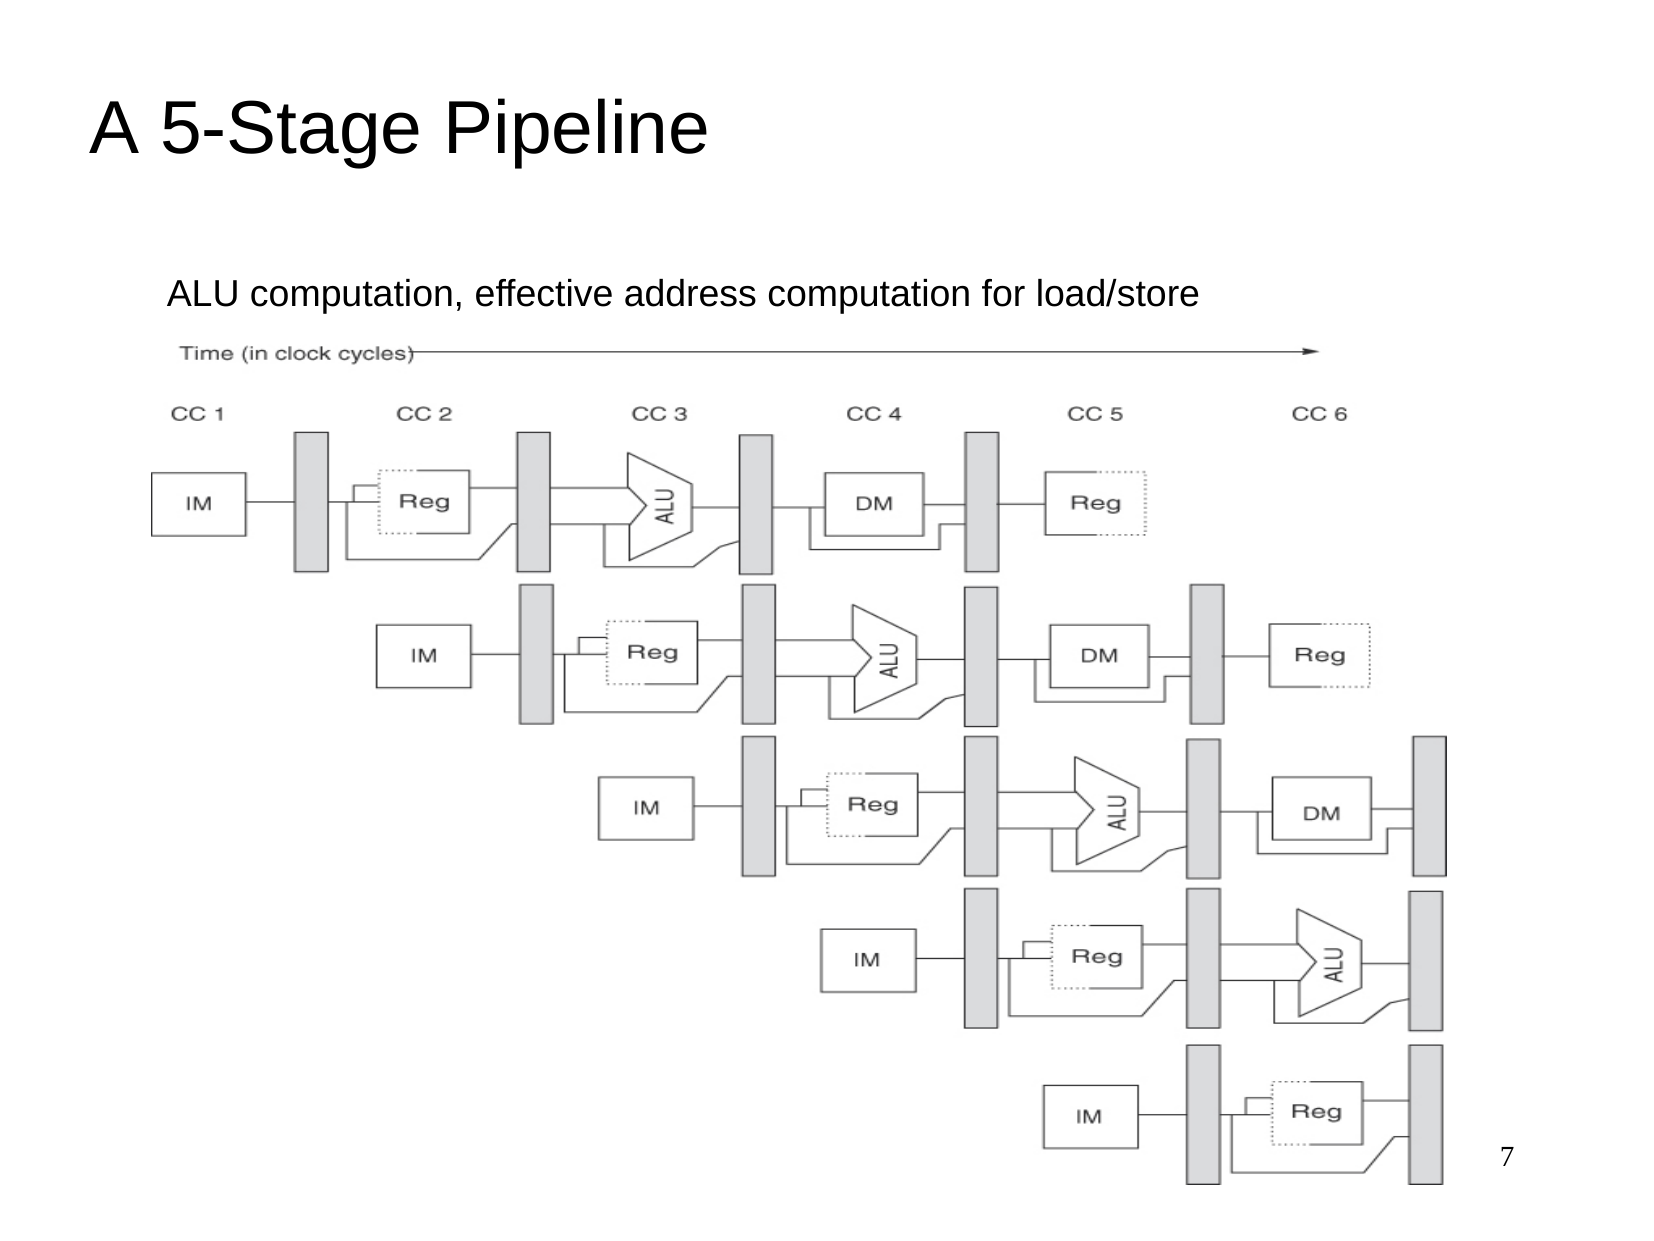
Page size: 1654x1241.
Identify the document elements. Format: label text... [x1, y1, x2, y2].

picture [151, 344, 1447, 1186]
text_box A 5-Stage Pipeline [74, 71, 727, 177]
text_box <number> [1184, 1129, 1530, 1213]
text_box ALU computation, effective address computation for load/store [152, 261, 1216, 323]
